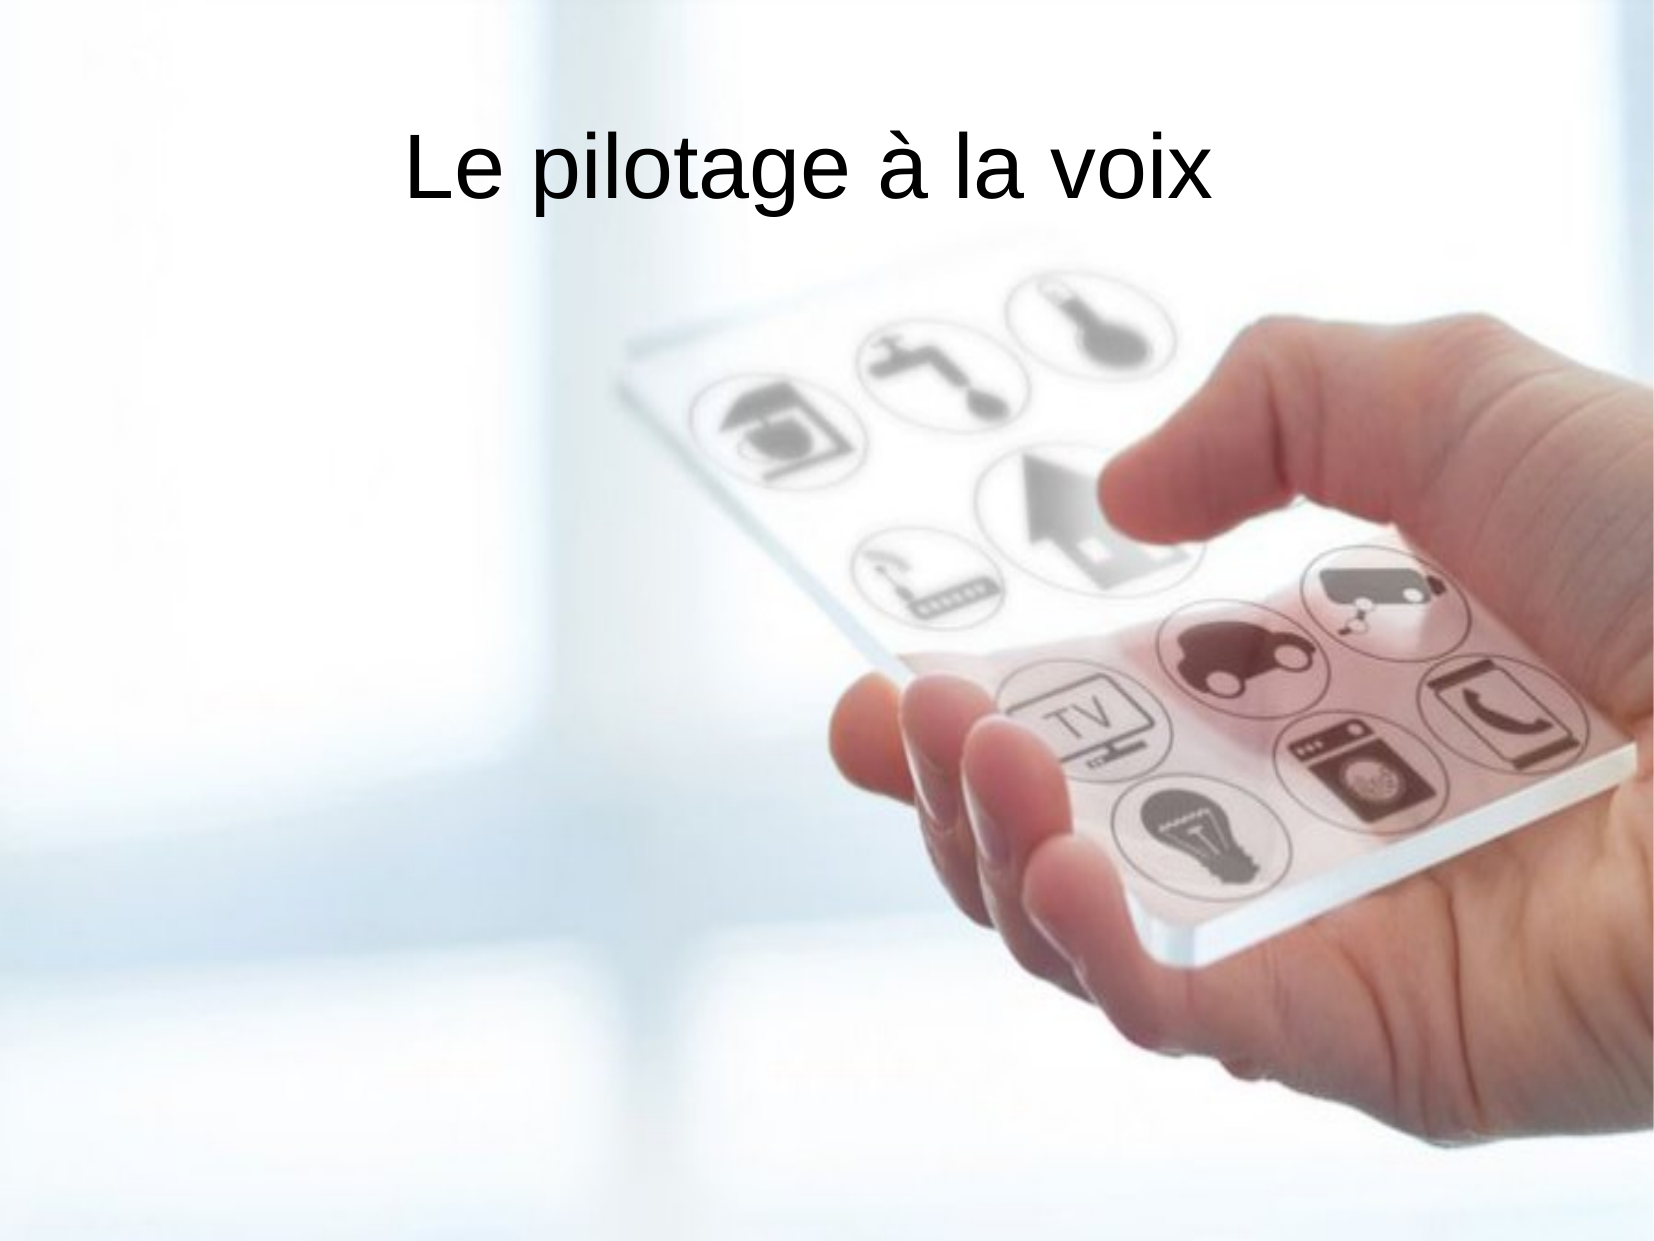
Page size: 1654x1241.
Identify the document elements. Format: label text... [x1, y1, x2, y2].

title Le pilotage à la voix [82, 49, 1536, 284]
picture [0, 0, 1654, 1241]
